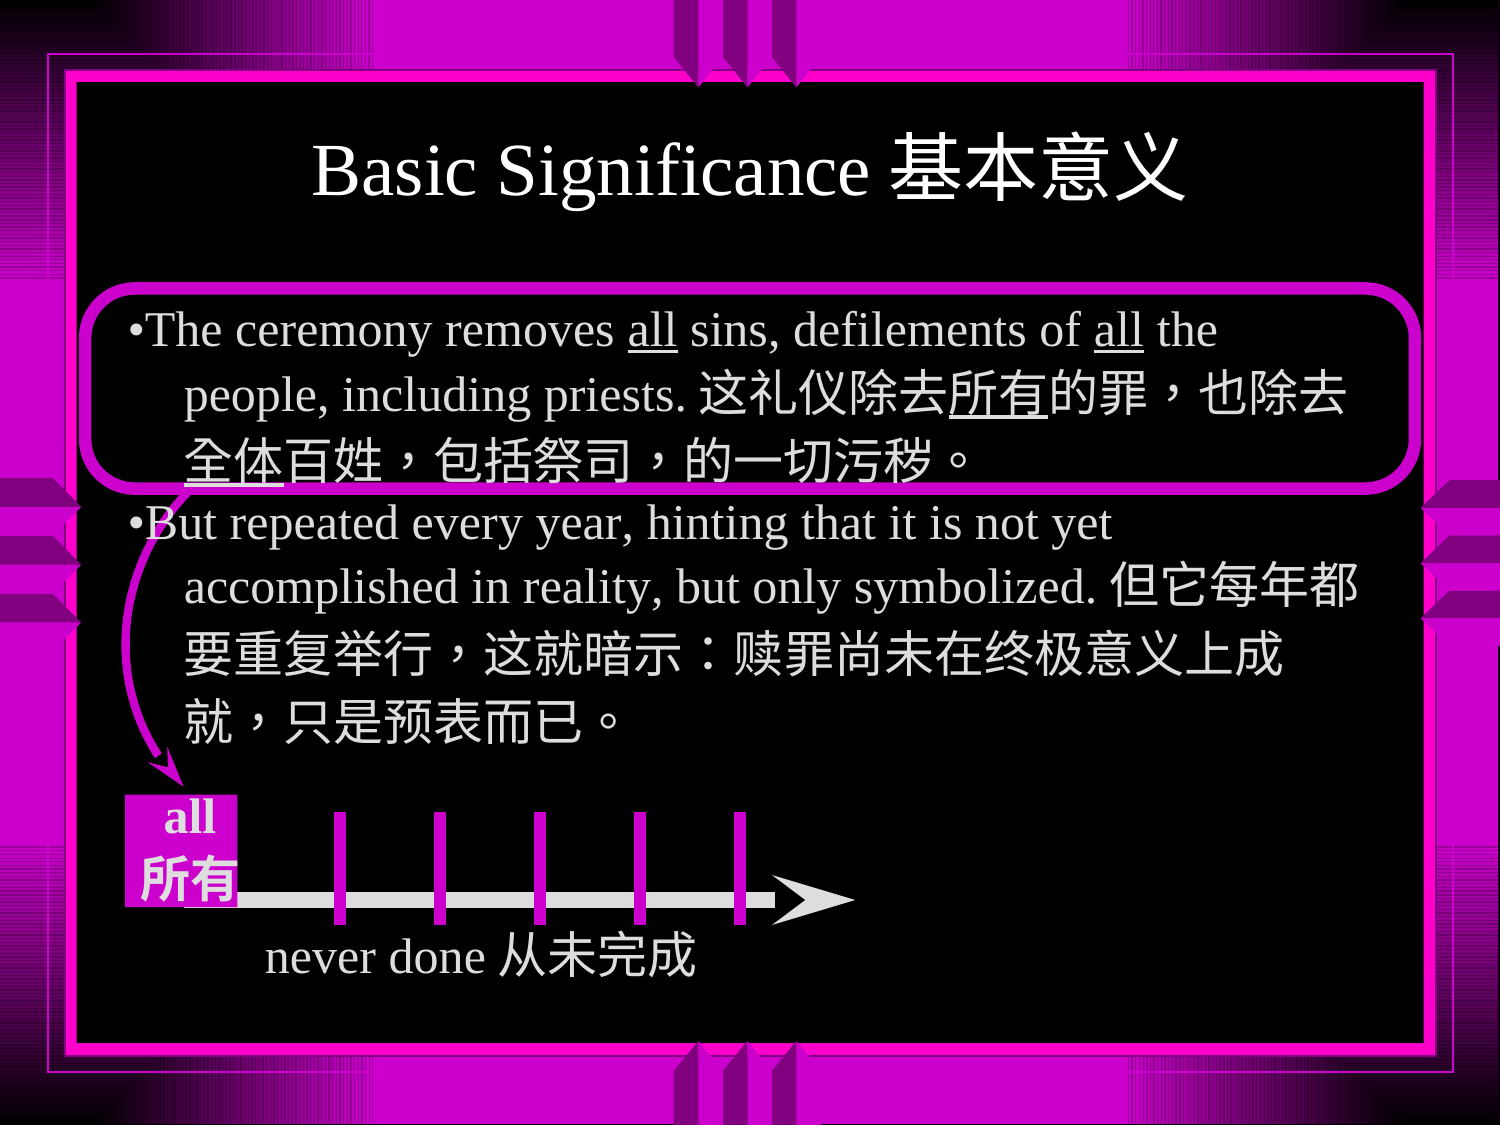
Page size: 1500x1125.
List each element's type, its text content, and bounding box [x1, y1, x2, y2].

text_box But repeated every year, hinting that it is not yet accomplished in reality, but only symbolized.但它每年都要重复举行，这就暗示：赎罪尚未在终极意义上成就，只是预表而已。 [112, 487, 1388, 750]
text_box never done从未完成 [249, 912, 843, 996]
title Basic Significance基本意义 [112, 99, 1388, 225]
text_box all 所有 [124, 794, 238, 908]
text_box The ceremony removes all sins, defilements of all the people, including priests.这礼仪除去所有的罪，也除去全体百姓，包括祭司，的一切污秽。 [112, 294, 1388, 483]
